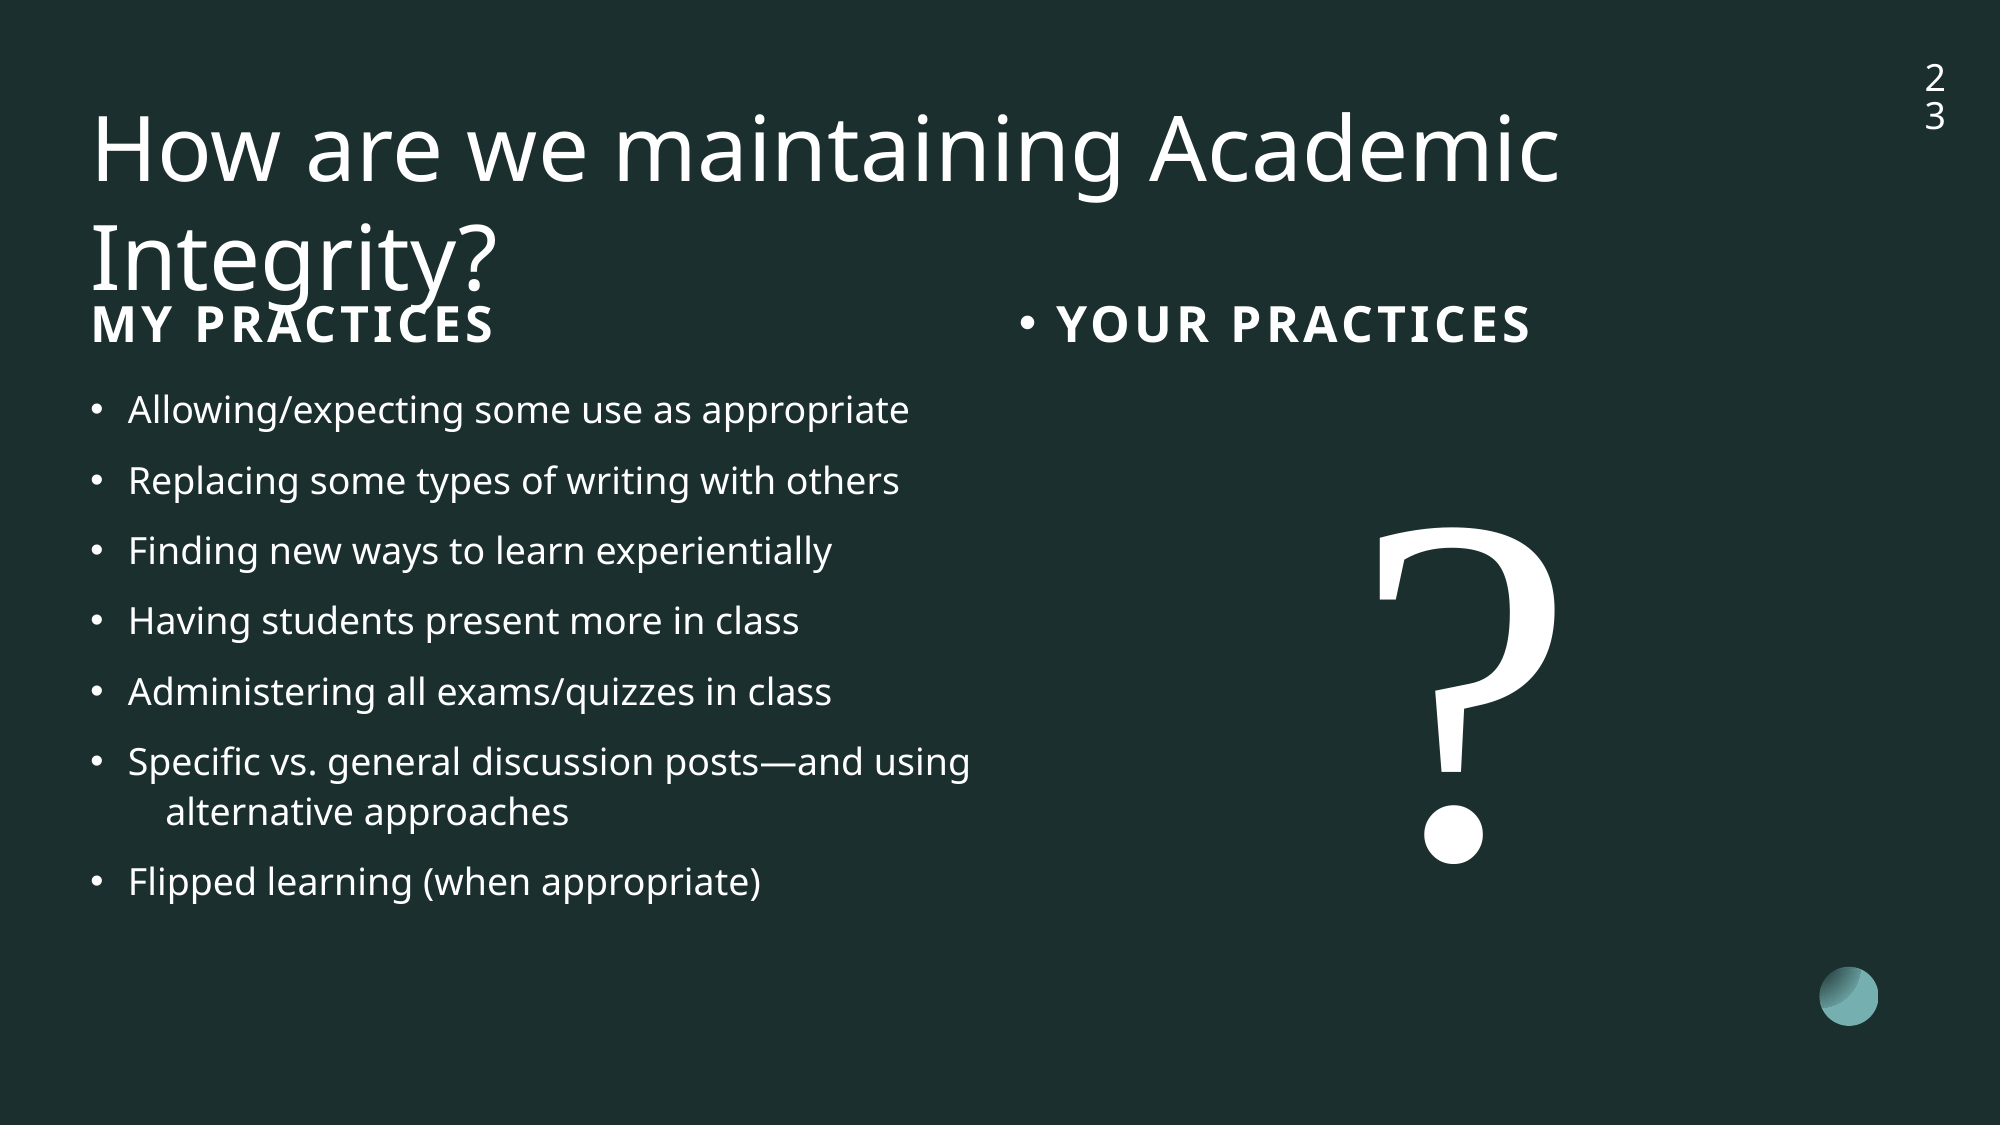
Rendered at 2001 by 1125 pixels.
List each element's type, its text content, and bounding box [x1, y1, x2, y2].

text_box ? [1131, 352, 1799, 971]
list My Practices [90, 264, 983, 353]
list Allowing/expecting some use as appropriate Replacing some types of writing with others Finding new ways to learn experientially Having students present more in class Administering all exams/quizzes in class Specific vs. general discussion posts—and using alternative approaches Flipped learning (when appropriate) [90, 381, 1019, 1100]
title How are we maintaining Academic Integrity? [90, 90, 1911, 309]
list Your Practices [1019, 264, 1911, 353]
text_box 23 [1909, 46, 1980, 108]
